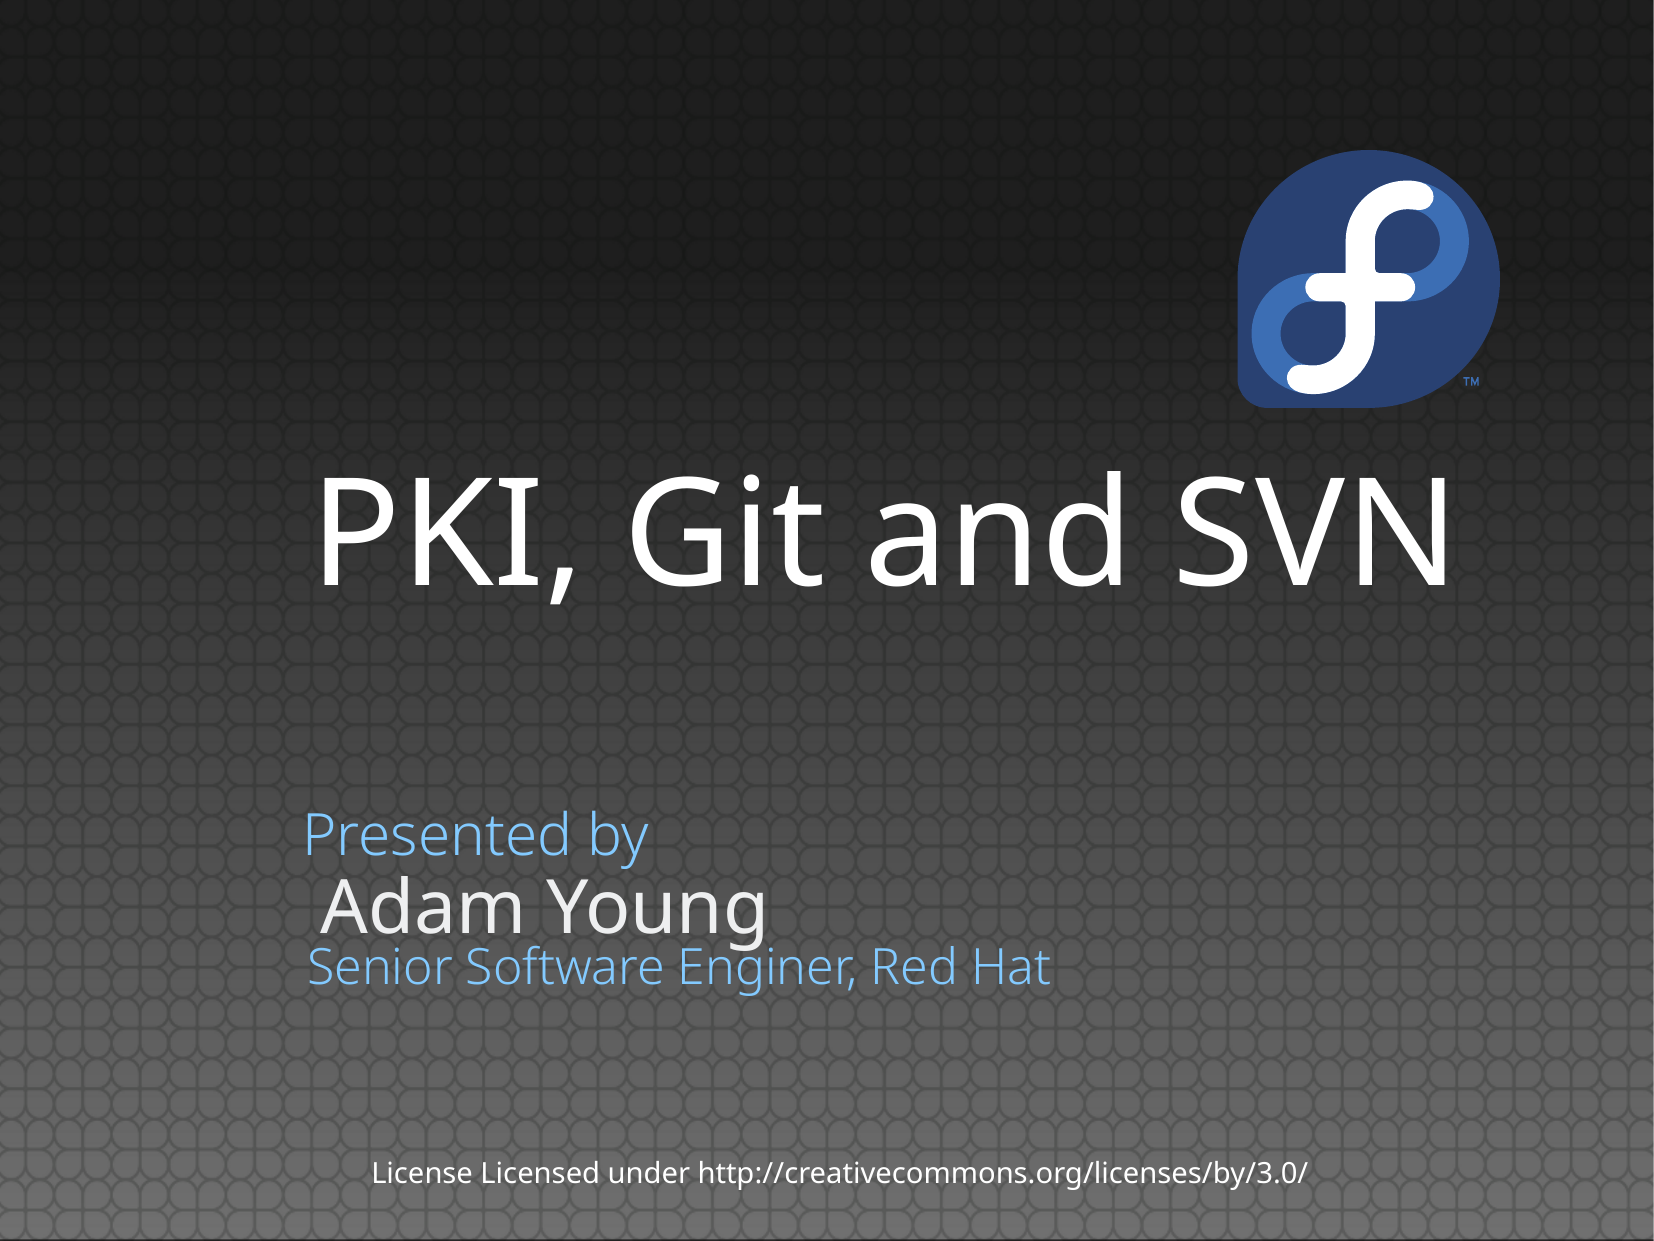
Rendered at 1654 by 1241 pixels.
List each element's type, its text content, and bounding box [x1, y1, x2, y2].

text_box Presented by [287, 785, 699, 869]
text_box License Licensed under http://creativecommons.org/licenses/by/3.0/ [373, 1144, 1314, 1229]
text_box PKI, Git and SVN [37, 417, 1475, 608]
text_box Senior Software Enginer, Red Hat [292, 924, 1157, 998]
text_box Adam Young [305, 846, 1057, 924]
picture [0, 0, 1654, 1241]
